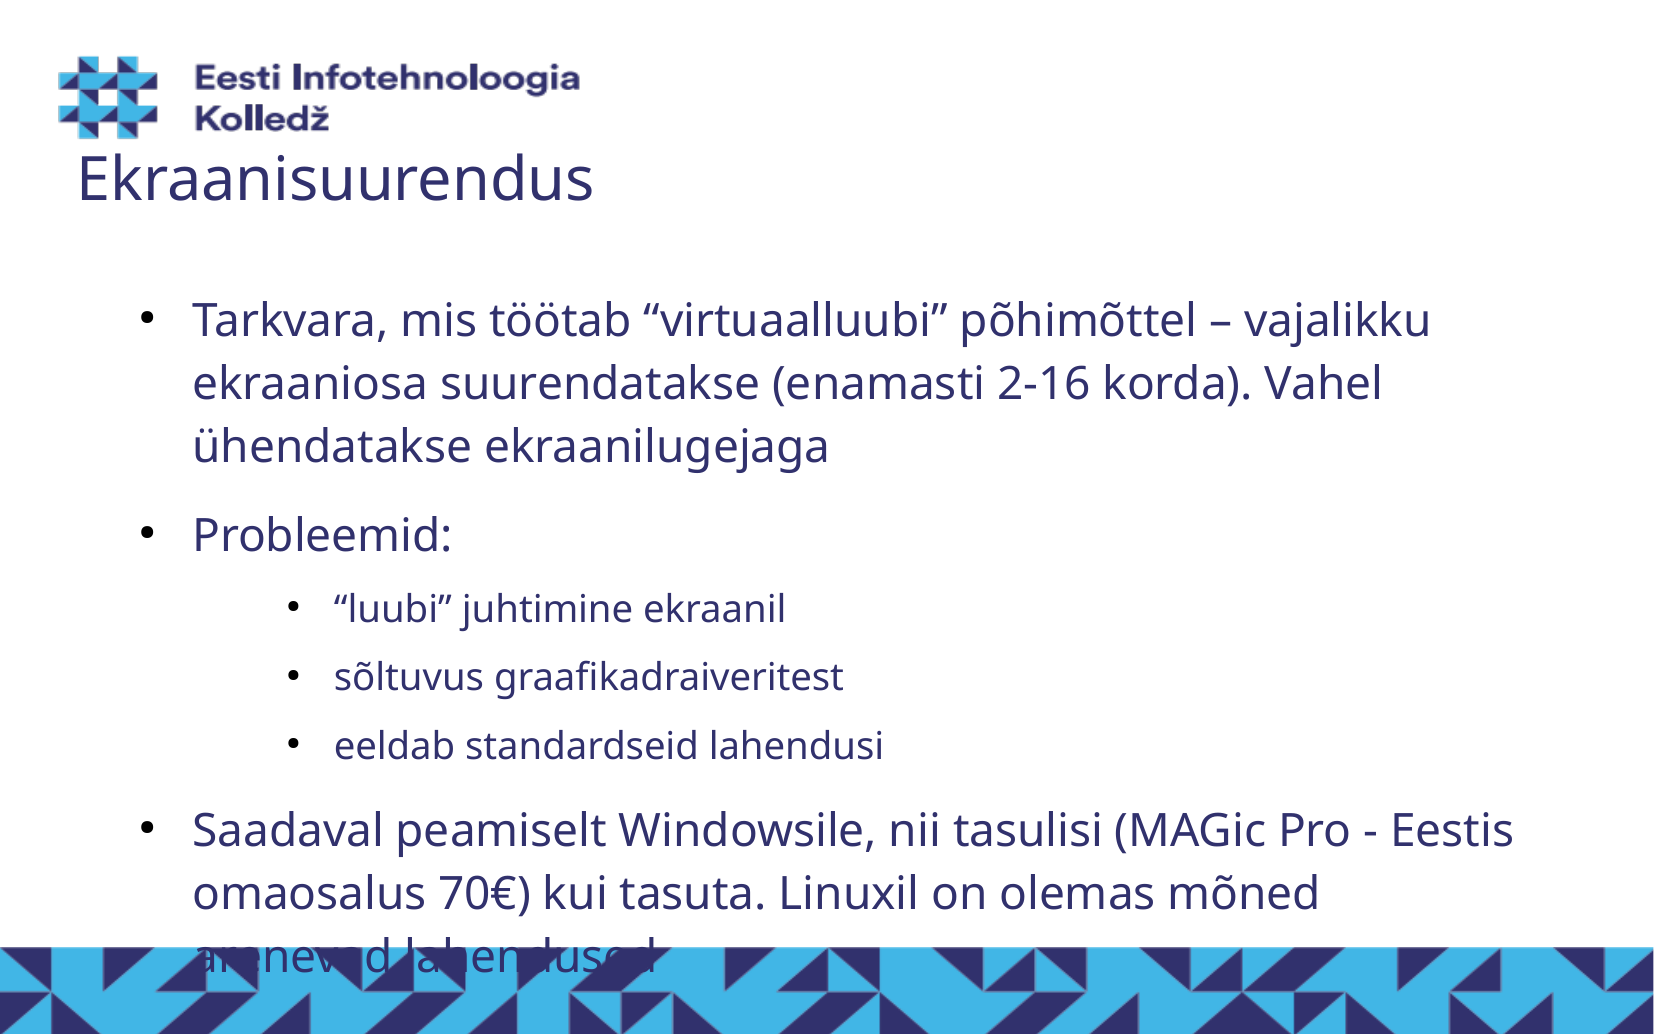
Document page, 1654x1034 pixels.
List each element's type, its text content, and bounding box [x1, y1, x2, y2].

title Ekraanisuurendus [76, 90, 1213, 264]
list Tarkvara, mis töötab “virtuaalluubi” põhimõttel – vajalikku ekraaniosa suurendatakse (enamasti 2-16 korda). Vahel ühendatakse ekraanilugejaga Probleemid: “luubi” juhtimine ekraanil sõltuvus graafikadraiveritest eeldab standardseid lahendusi Saadaval peamiselt Windowsile, nii tasulisi (MAGic Pro - Eestis omaosalus 70€) kui tasuta. Linuxil on olemas mõned arenevad lahendused [121, 287, 1533, 992]
